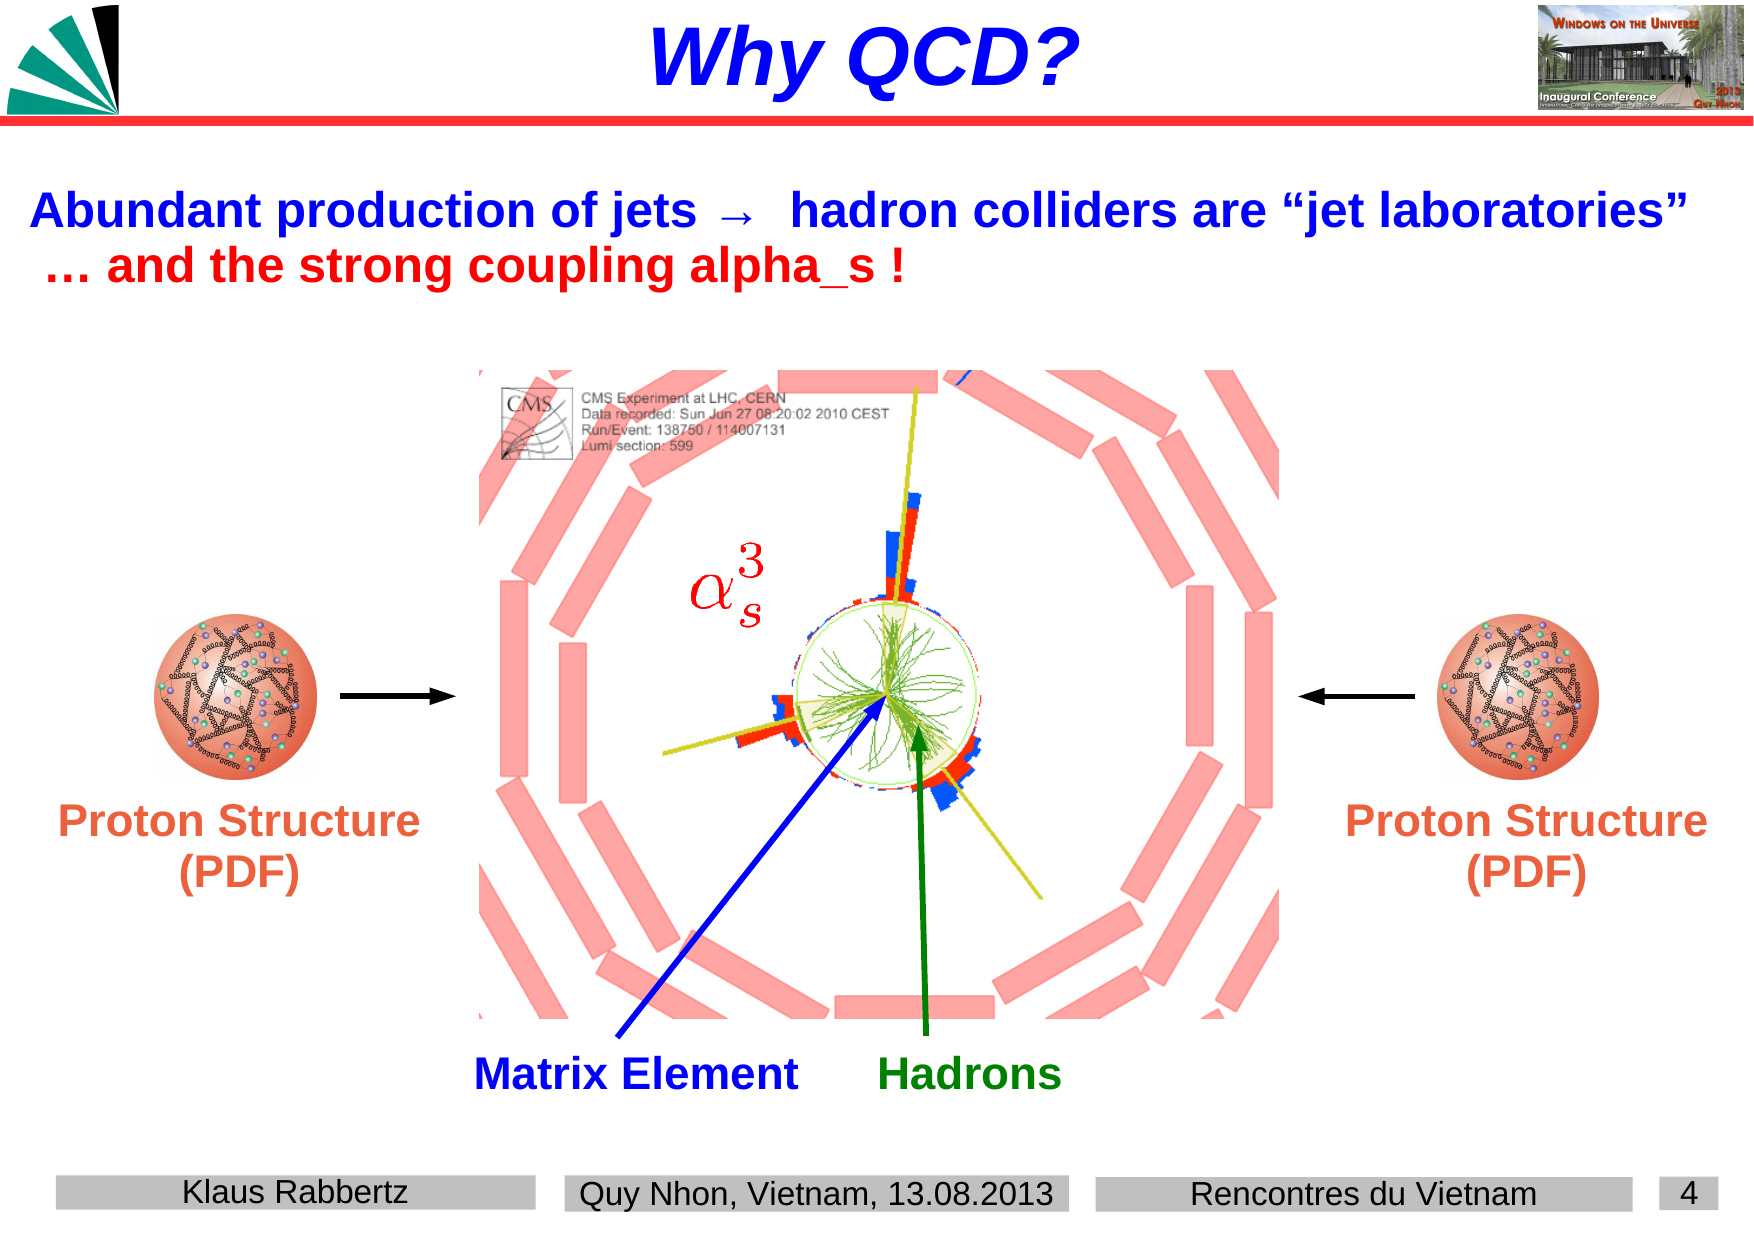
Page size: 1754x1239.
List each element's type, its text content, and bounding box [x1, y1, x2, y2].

text_box Proton Structure (PDF) [1333, 789, 1721, 904]
picture [1606, 5, 1744, 110]
text_box Hadrons [865, 1041, 1075, 1105]
picture [1437, 614, 1599, 780]
text_box Proton Structure (PDF) [45, 789, 434, 904]
title Why QCD? [123, 0, 1606, 114]
text_box Matrix Element [461, 1041, 812, 1105]
picture [154, 614, 317, 780]
text_box Abundant production of jets → hadron colliders are “jet laboratories” … and the strong coupling alpha_s ! [17, 175, 1704, 300]
picture [7, 5, 119, 116]
picture [479, 370, 1279, 1019]
